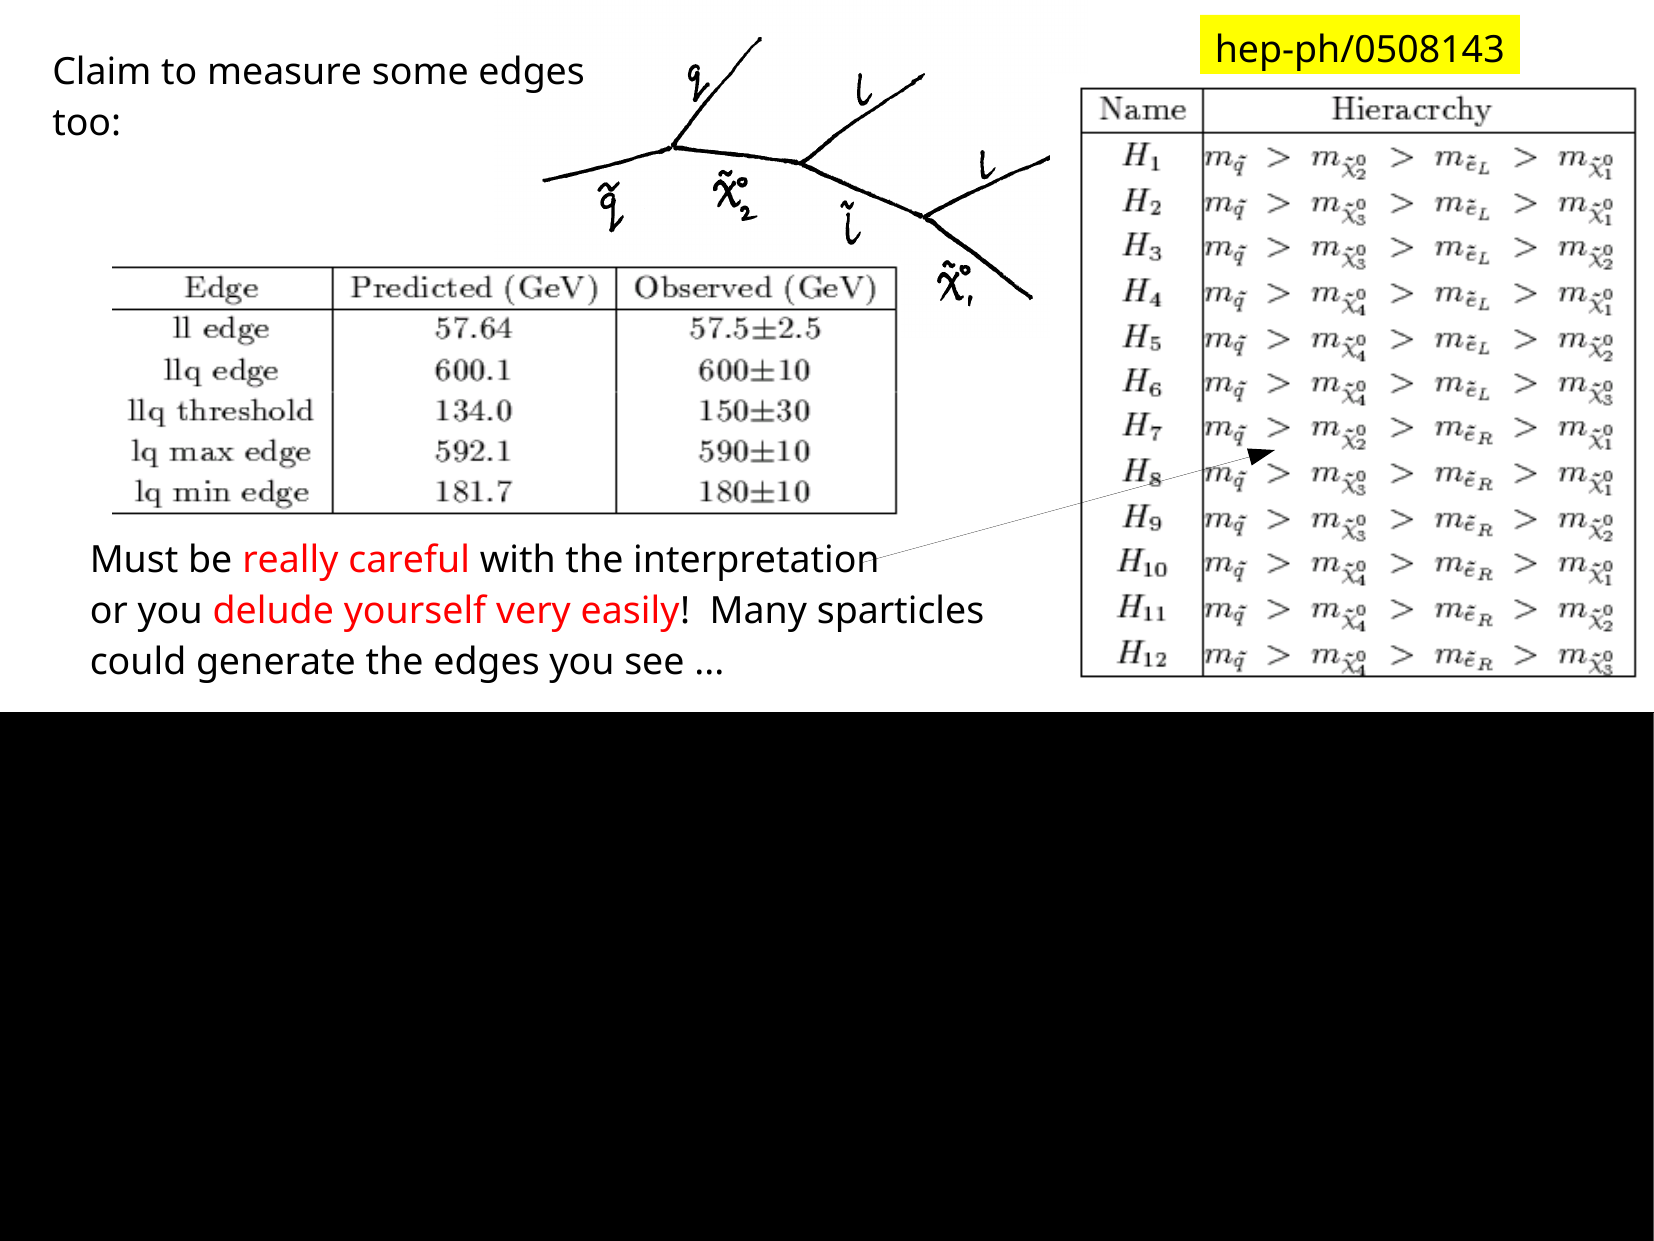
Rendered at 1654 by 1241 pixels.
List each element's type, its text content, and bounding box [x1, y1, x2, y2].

text_box Must be really careful with the interpretation or you delude yourself very easily! Many sparticles could generate the edges you see ... [75, 525, 952, 676]
text_box [262, 112, 826, 173]
picture [112, 0, 1651, 690]
text_box Claim to measure some edges too: [37, 37, 676, 98]
text_box hep-ph/0508143 [1200, 14, 1502, 74]
